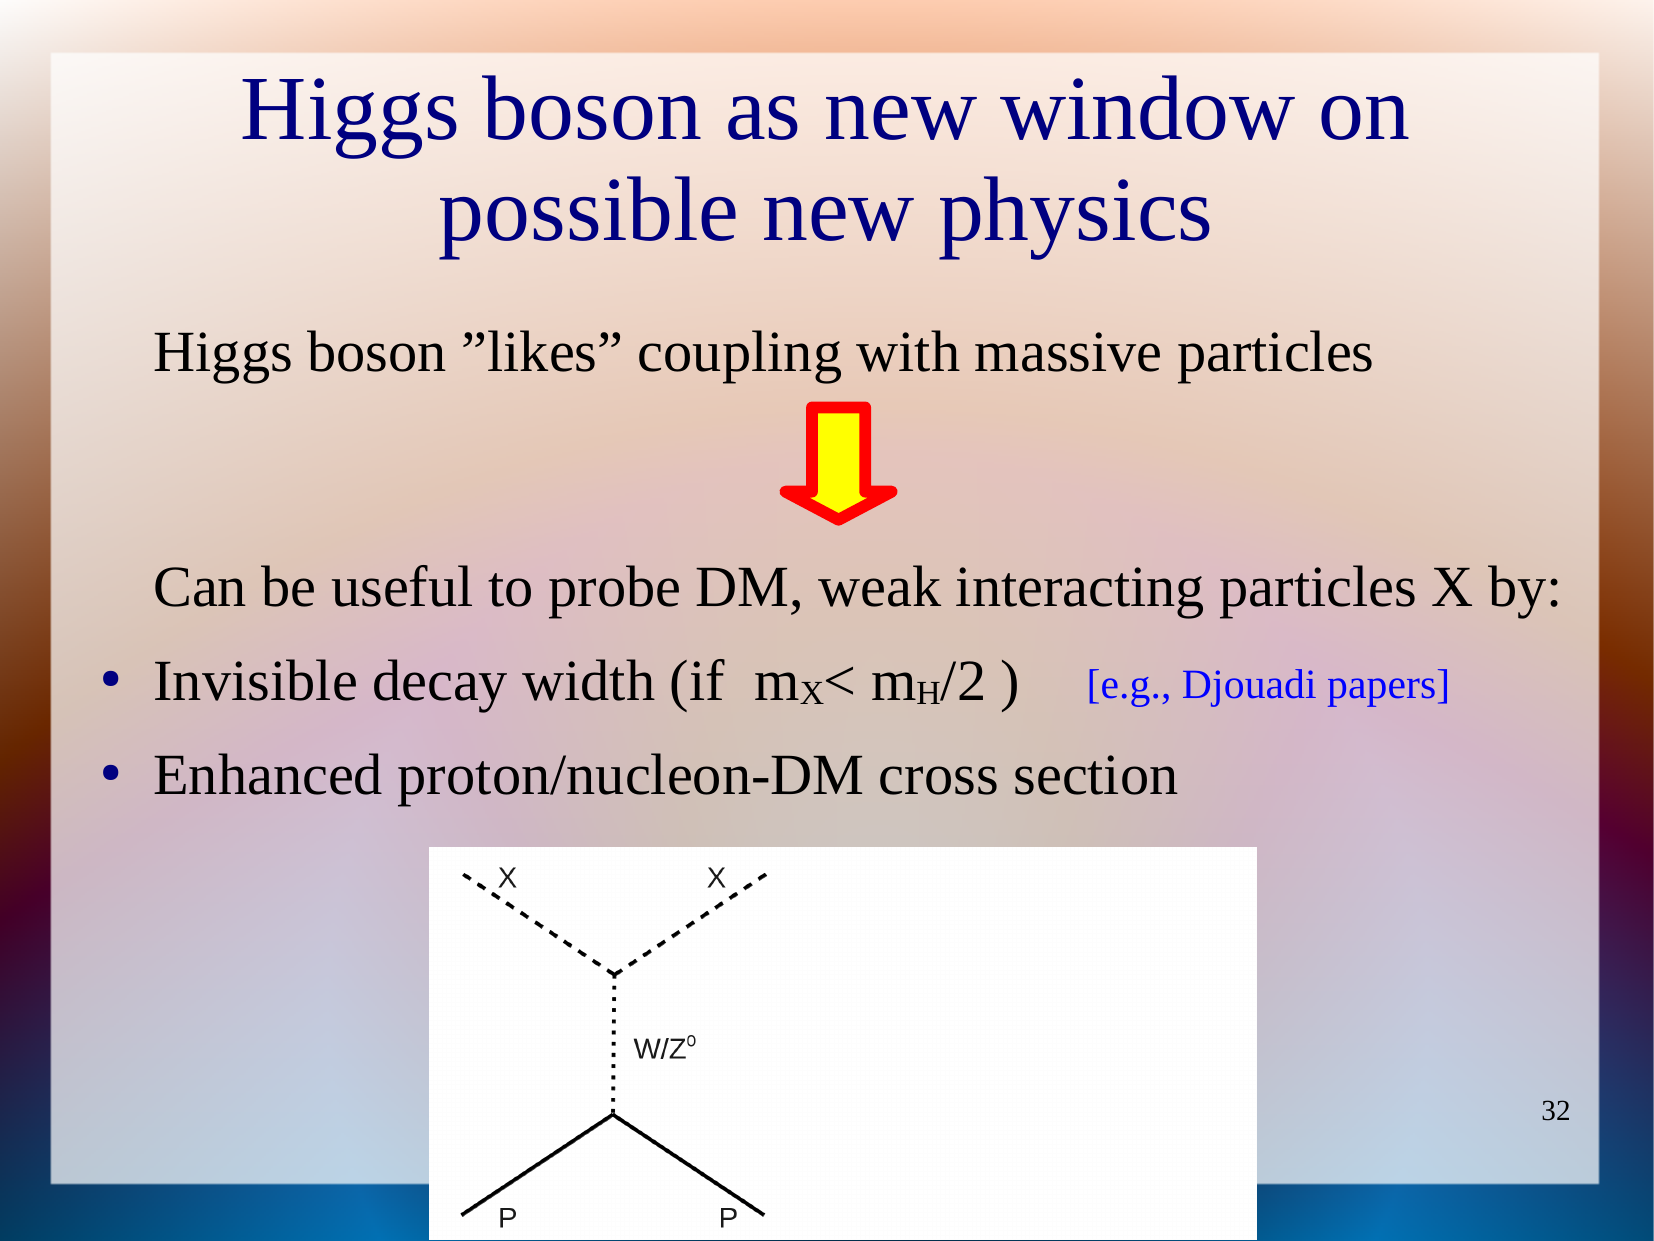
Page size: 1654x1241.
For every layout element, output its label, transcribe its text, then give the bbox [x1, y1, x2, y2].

list Higgs boson ”likes” coupling with massive particles Can be useful to probe DM, weak interacting particles X by: Invisible decay width (if mX< mH/2 ) Enhanced proton/nucleon-DM cross section [82, 319, 1583, 1039]
text_box [e.g., Djouadi papers] [1086, 661, 1453, 708]
picture [0, 0, 1654, 1241]
text_box [785, 407, 892, 520]
title Higgs boson as new window on possible new physics [188, 55, 1465, 263]
